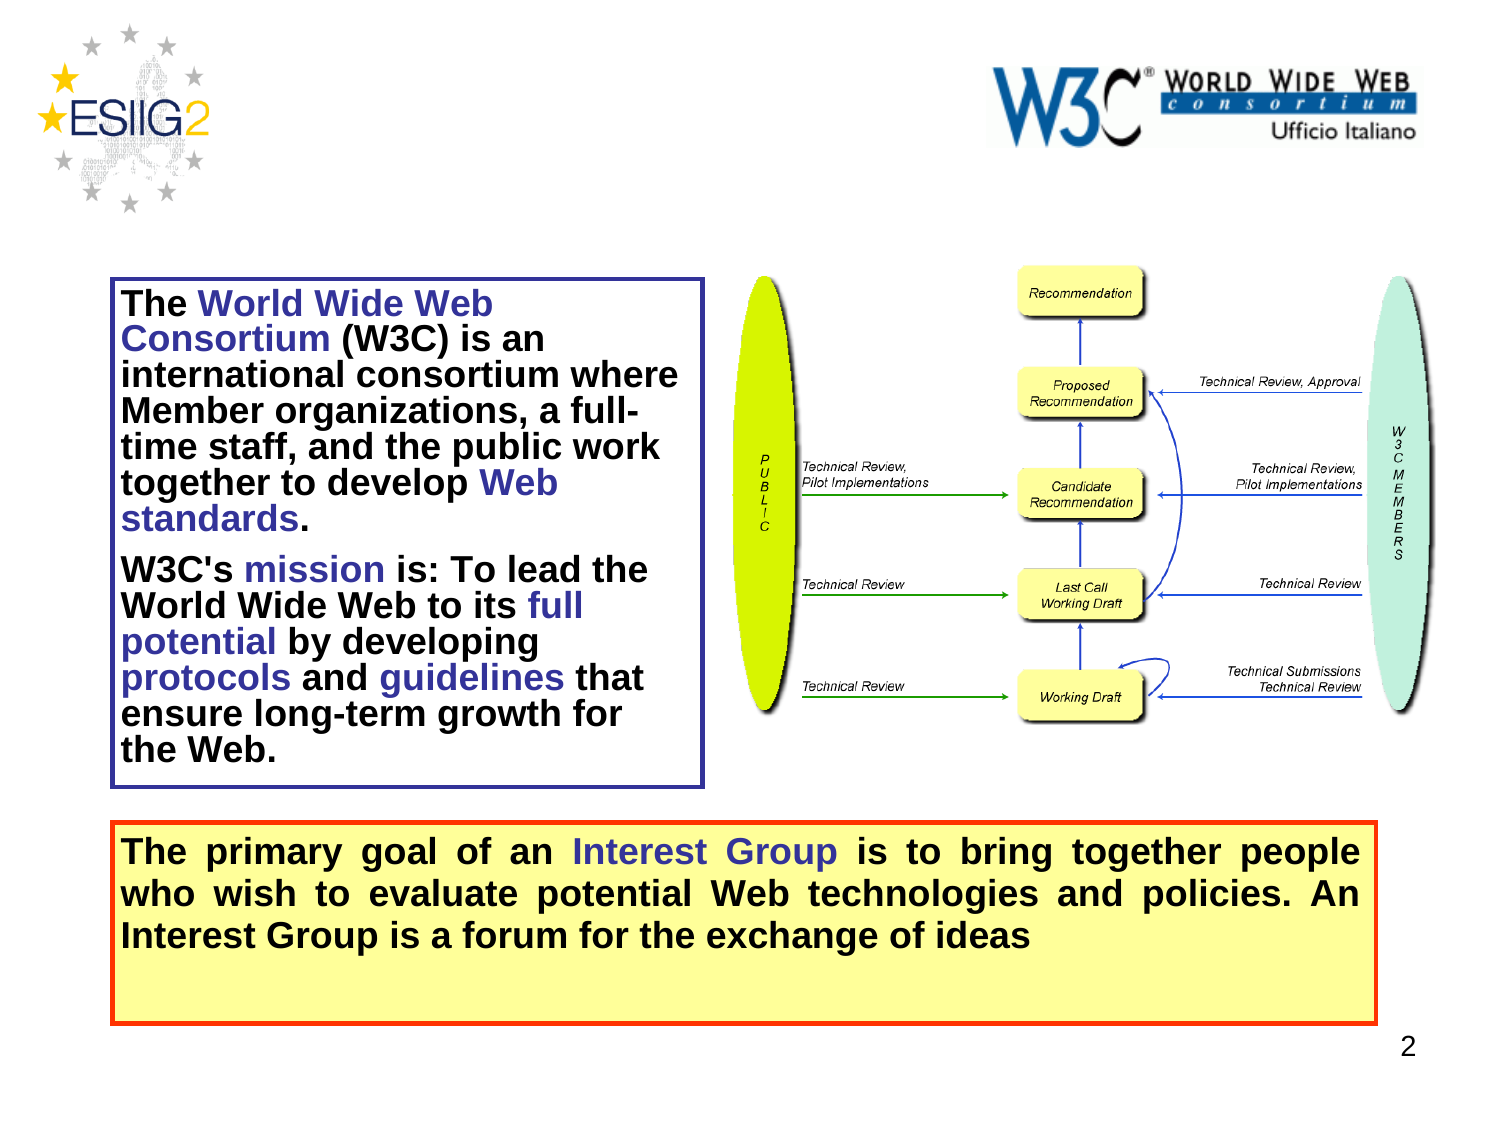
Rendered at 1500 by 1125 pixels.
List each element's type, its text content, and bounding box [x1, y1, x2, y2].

text_box The World Wide Web Consortium (W3C) is an international consortium where Member organizations, a full-time staff, and the public work together to develop Web standards. W3C's mission is: To lead the World Wide Web to its full potential by developing protocols and guidelines that ensure long-term growth for the Web. [112, 278, 703, 787]
list The primary goal of an Interest Group is to bring together people who wish to evaluate potential Web technologies and policies. An Interest Group is a forum for the exchange of ideas [112, 822, 1377, 1024]
picture [35, 23, 211, 214]
picture [986, 66, 1424, 148]
picture [726, 231, 1436, 753]
text_box <numero> [1382, 1019, 1435, 1070]
